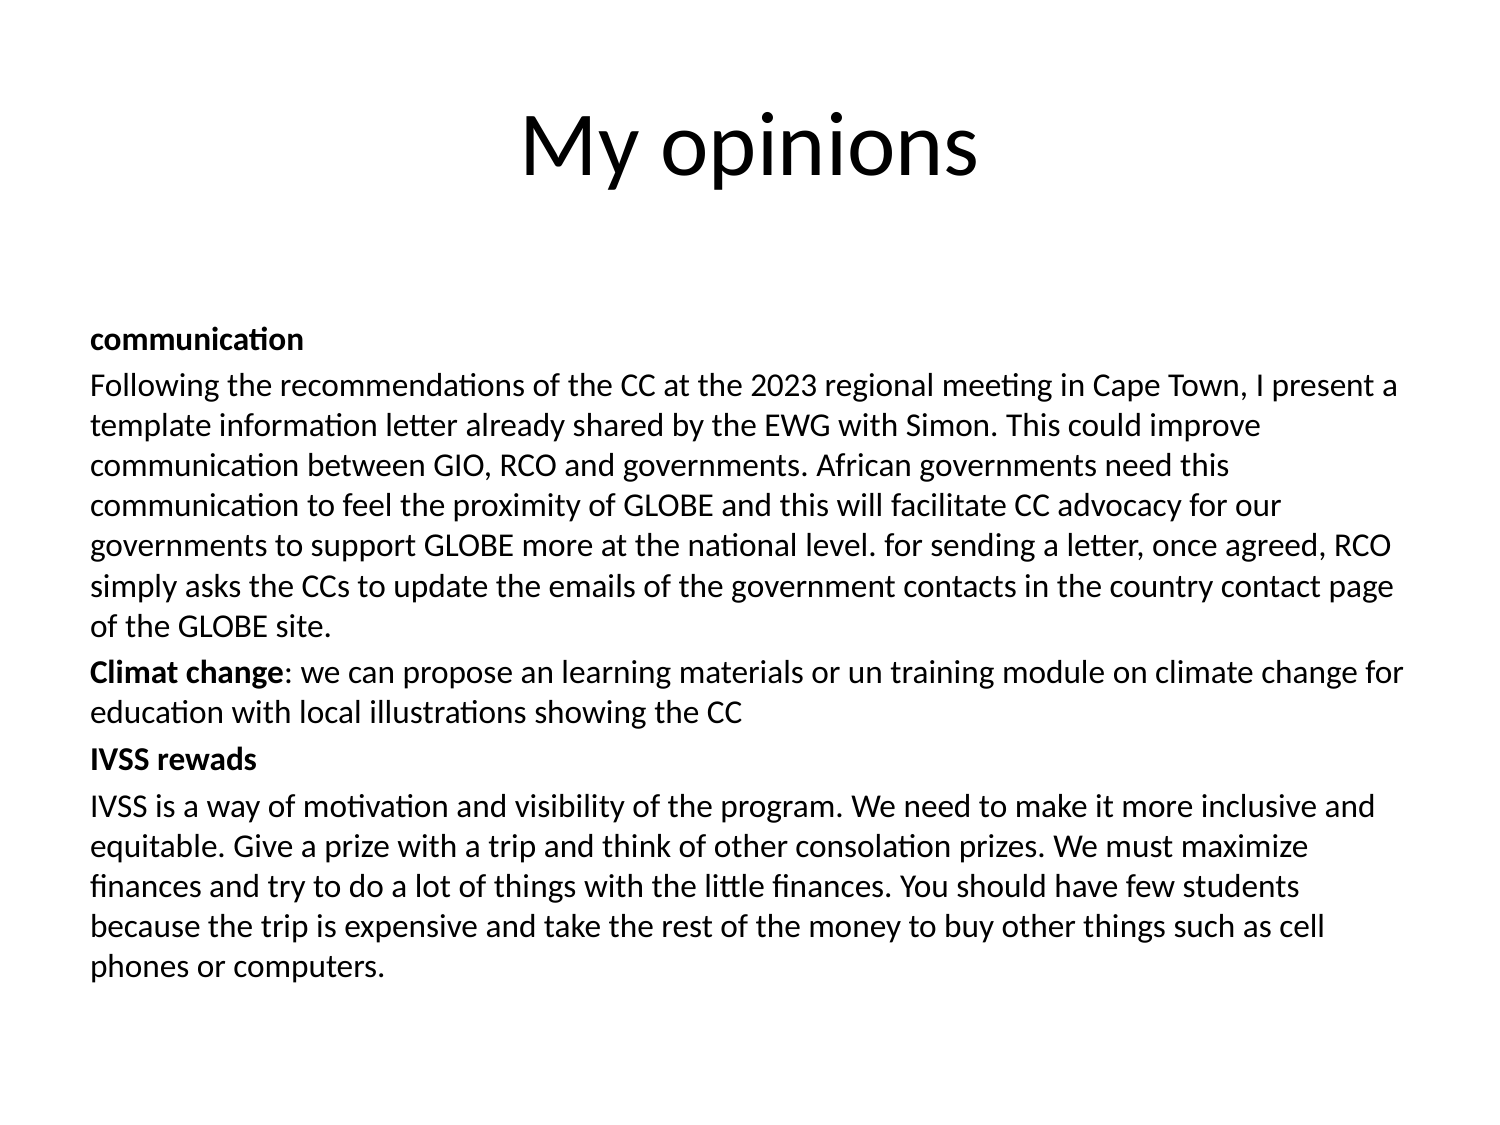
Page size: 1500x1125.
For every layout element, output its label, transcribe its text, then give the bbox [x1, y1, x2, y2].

list communication Following the recommendations of the CC at the 2023 regional meeting in Cape Town, I present a template information letter already shared by the EWG with Simon. This could improve communication between GIO, RCO and governments. African governments need this communication to feel the proximity of GLOBE and this will facilitate CC advocacy for our governments to support GLOBE more at the national level. for sending a letter, once agreed, RCO simply asks the CCs to update the emails of the government contacts in the country contact page of the GLOBE site. Climat change: we can propose an learning materials or un training module on climate change for education with local illustrations showing the CC IVSS rewads IVSS is a way of motivation and visibility of the program. We need to make it more inclusive and equitable. Give a prize with a trip and think of other consolation prizes. We must maximize finances and try to do a lot of things with the little finances. You should have few students because the trip is expensive and take the rest of the money to buy other things such as cell phones or computers. [75, 262, 1425, 1005]
title My opinions [75, 45, 1425, 233]
